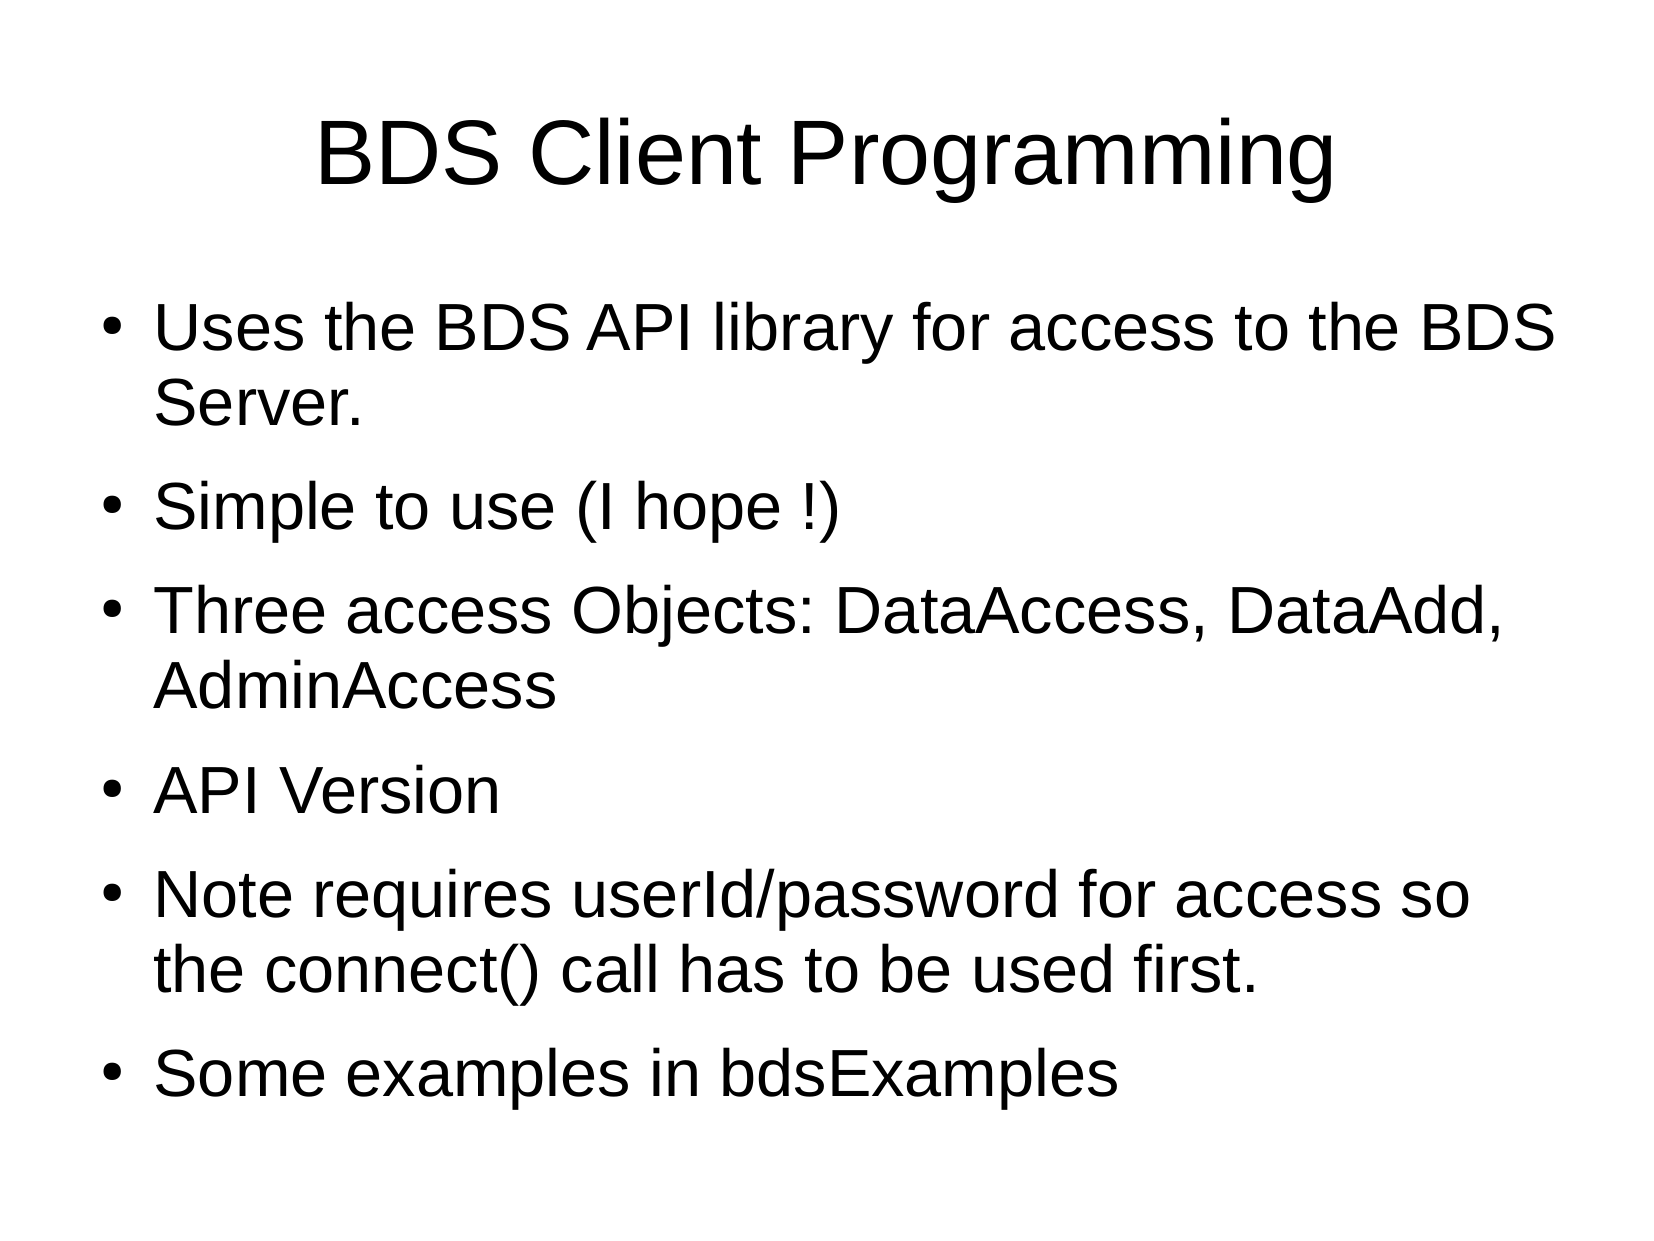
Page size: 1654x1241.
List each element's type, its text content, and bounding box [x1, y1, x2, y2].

title BDS Client Programming [82, 56, 1571, 250]
list Uses the BDS API library for access to the BDS Server. Simple to use (I hope !) Three access Objects: DataAccess, DataAdd, AdminAccess API Version Note requires userId/password for access so the connect() call has to be used first. Some examples in bdsExamples [82, 290, 1571, 1111]
